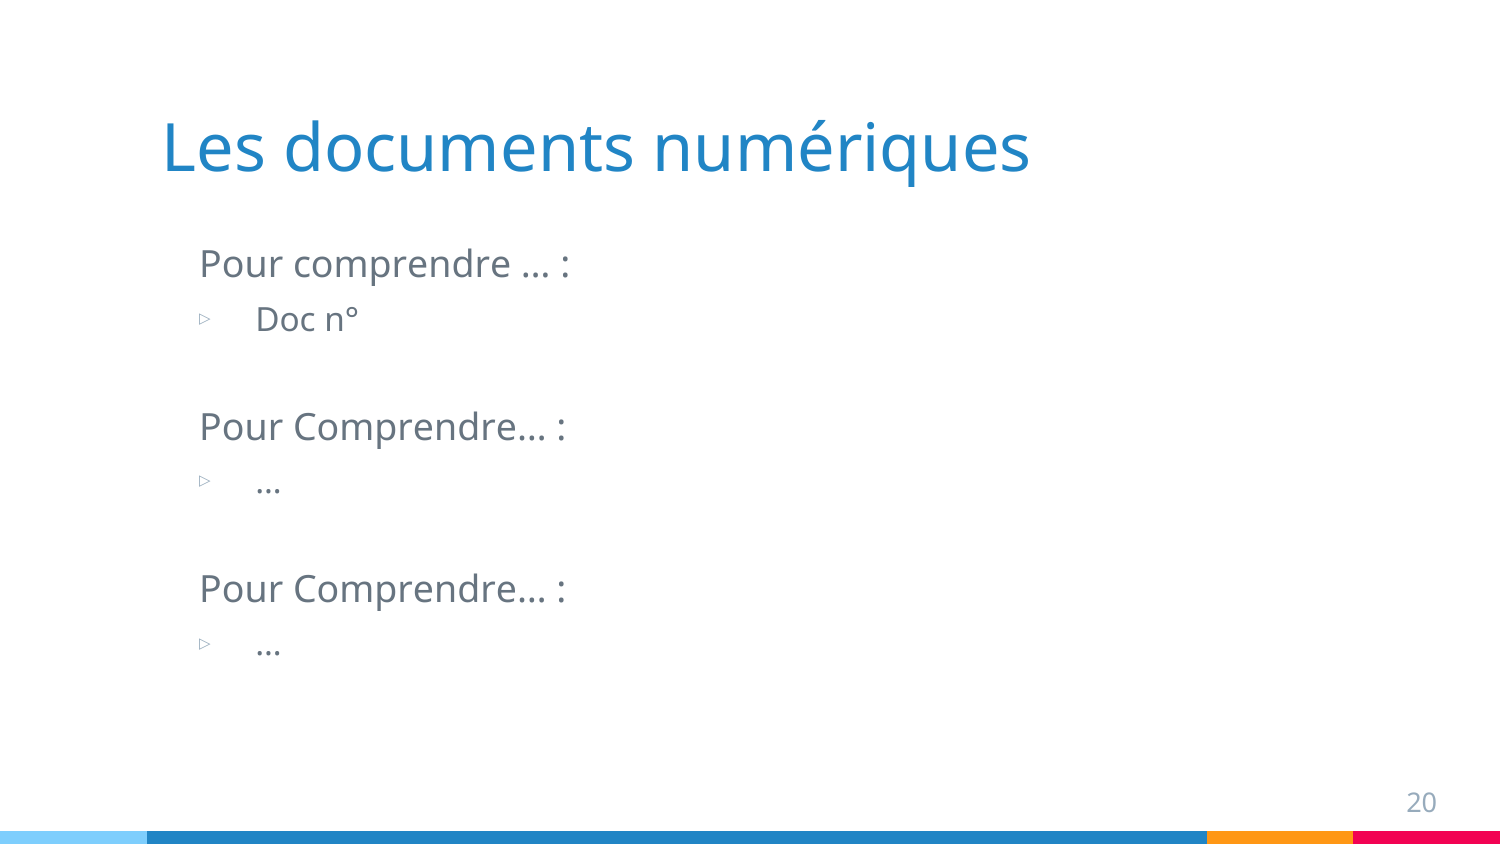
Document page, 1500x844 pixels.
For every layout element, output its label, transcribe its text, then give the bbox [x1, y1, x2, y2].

text_box 20 [1391, 770, 1482, 822]
list Pour comprendre … : Doc n° Pour Comprendre… : … Pour Comprendre… : … [146, 225, 1310, 809]
title Les documents numériques [146, 58, 1373, 200]
